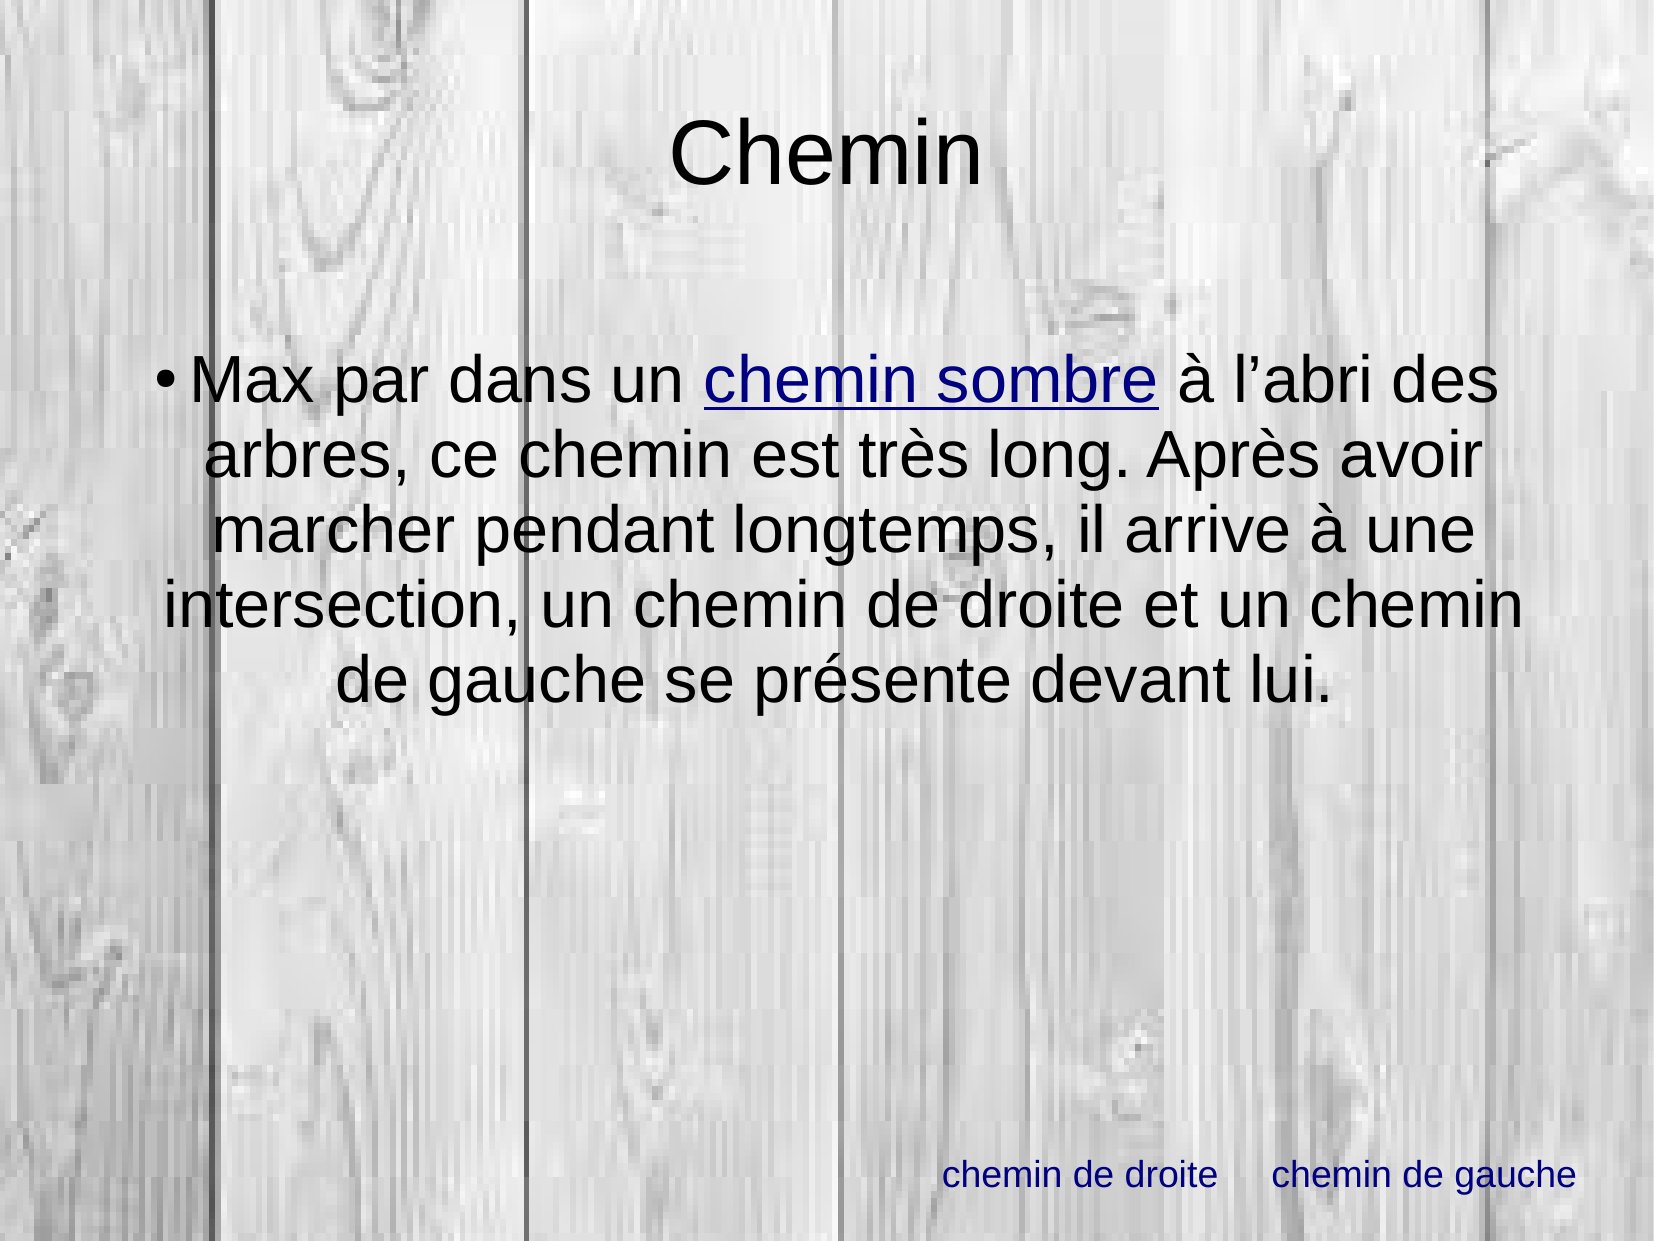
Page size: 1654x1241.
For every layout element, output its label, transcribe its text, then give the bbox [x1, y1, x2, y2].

text_box chemin de droite [927, 1145, 1256, 1216]
picture [0, 0, 1654, 1241]
text_box chemin de gauche [1256, 1145, 1619, 1216]
subtitle Max par dans un chemin sombre à l’abri des arbres, ce chemin est très long. Après avoir marcher pendant longtemps, il arrive à une intersection, un chemin de droite et un chemin de gauche se présente devant lui. [82, 49, 1571, 1010]
